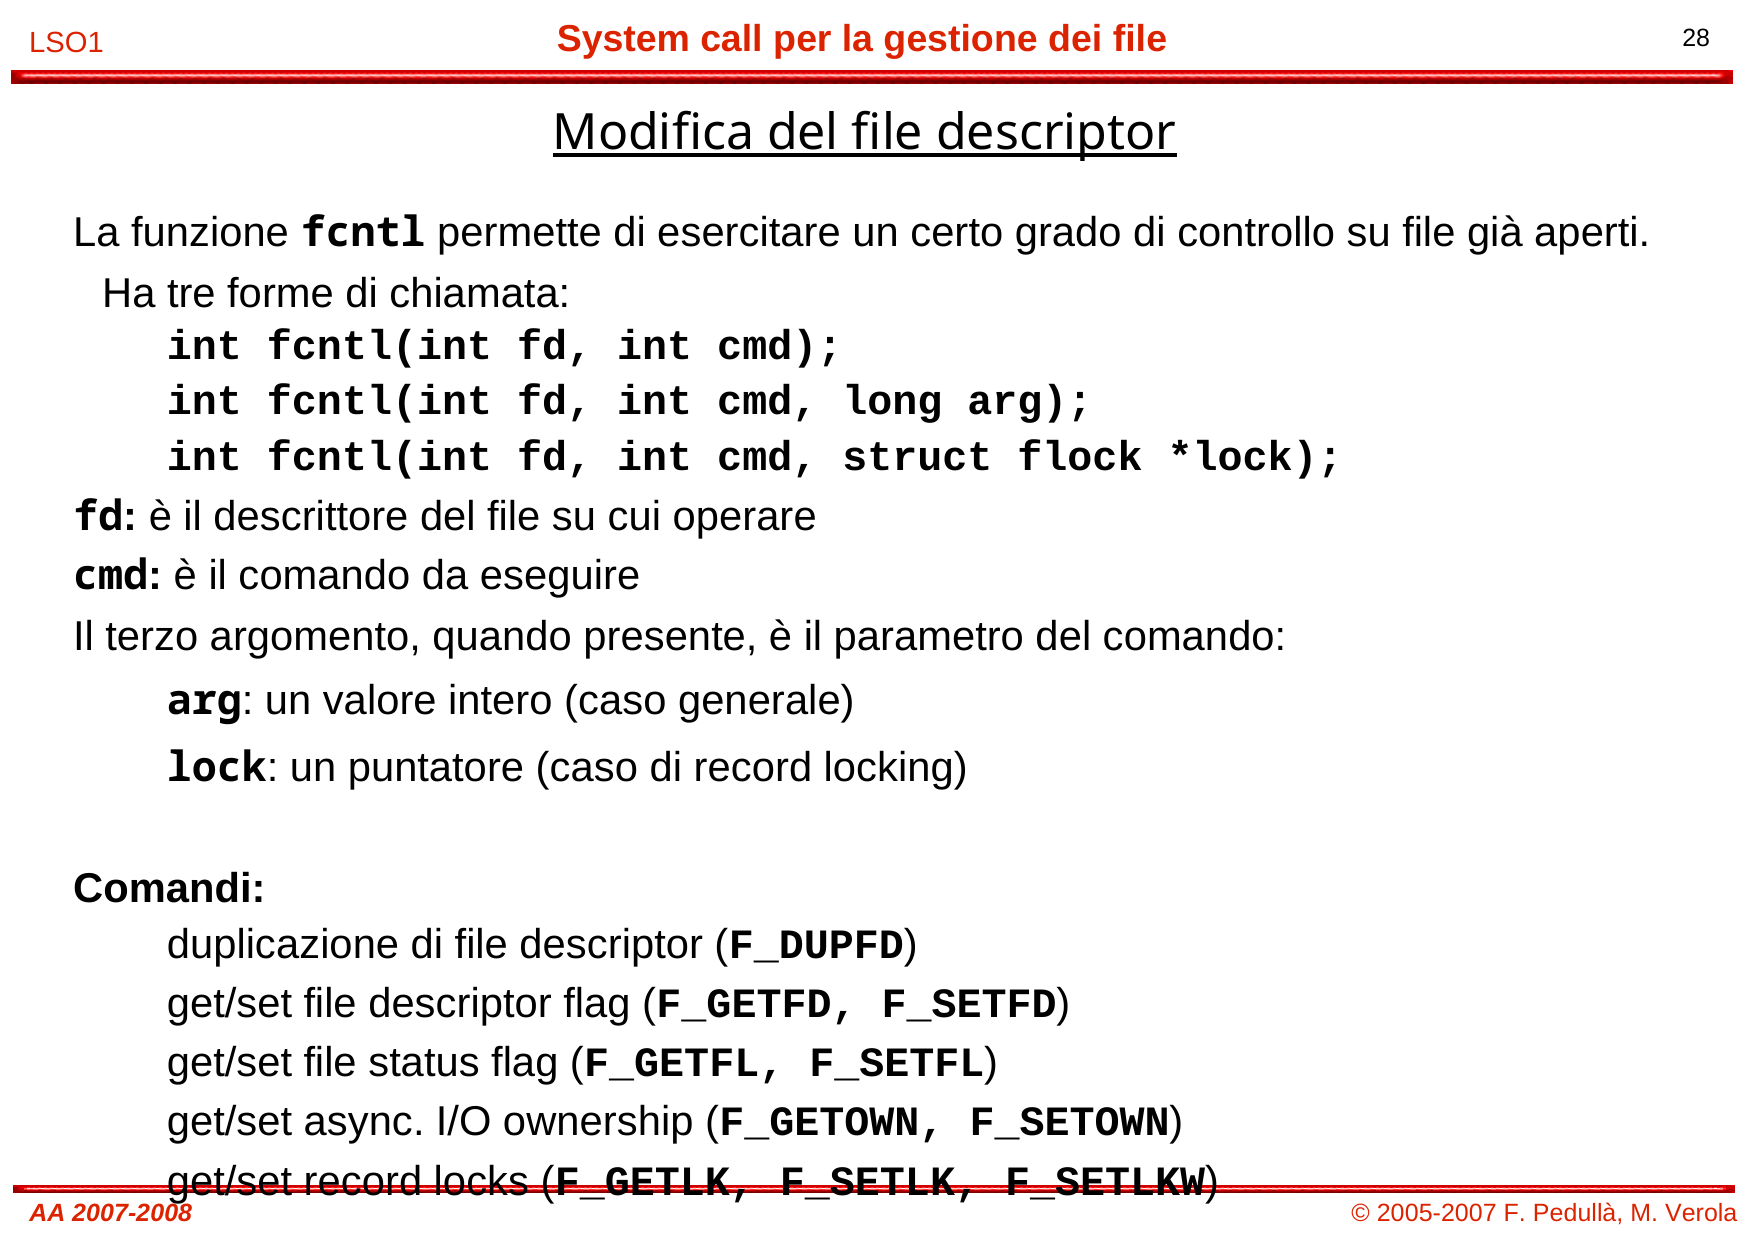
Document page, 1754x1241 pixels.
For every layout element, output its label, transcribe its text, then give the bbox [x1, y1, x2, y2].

picture [254, 1185, 261, 1193]
picture [220, 1185, 227, 1193]
picture [1201, 1185, 1213, 1193]
picture [1164, 1185, 1171, 1193]
picture [1190, 1185, 1195, 1193]
picture [1174, 1185, 1184, 1193]
picture [914, 1185, 933, 1193]
picture [1140, 1185, 1158, 1193]
picture [638, 1185, 664, 1193]
picture [439, 1185, 446, 1193]
picture [346, 1185, 365, 1193]
picture [723, 1185, 782, 1193]
picture [788, 1185, 847, 1193]
picture [228, 1185, 252, 1193]
picture [563, 1185, 609, 1193]
picture [380, 1185, 388, 1193]
picture [670, 1185, 683, 1193]
picture [419, 1185, 436, 1193]
picture [625, 1185, 632, 1193]
picture [461, 1185, 470, 1193]
picture [263, 1185, 283, 1193]
picture [472, 1185, 490, 1193]
picture [172, 1185, 183, 1192]
picture [713, 1185, 720, 1193]
picture [1077, 1185, 1083, 1193]
picture [895, 1185, 908, 1193]
picture [196, 1185, 216, 1193]
picture [11, 70, 1733, 84]
picture [689, 1185, 707, 1193]
picture [186, 1185, 194, 1193]
picture [448, 1185, 460, 1193]
picture [1014, 1185, 1073, 1193]
picture [310, 1185, 321, 1193]
picture [1121, 1185, 1134, 1193]
picture [493, 1185, 502, 1193]
title Modifica del file descriptor [483, 84, 1247, 180]
picture [501, 1185, 524, 1193]
picture [392, 1185, 403, 1193]
picture [939, 1185, 946, 1193]
picture [851, 1185, 857, 1193]
picture [612, 1185, 621, 1191]
picture [526, 1185, 544, 1193]
picture [1089, 1185, 1115, 1193]
list La funzione fcntl permette di esercitare un certo grado di controllo su file già aperti. Ha tre forme di chiamata: int fcntl(int fd, int cmd); int fcntl(int fd, int cmd, long arg); int fcntl(int fd, int cmd, struct flock *lock); fd: è il descrittore del file su cui operare cmd: è il comando da eseguire Il terzo argomento, quando presente, è il parametro del comando: arg: un valore intero (caso generale) lock: un puntatore (caso di record locking) Comandi: duplicazione di file descriptor (F_DUPFD) get/set file descriptor flag (F_GETFD, F_SETFD) get/set file status flag (F_GETFL, F_SETFL) get/set async. I/O ownership (F_GETOWN, F_SETOWN) get/set record locks (F_GETLK, F_SETLK, F_SETLKW) [58, 181, 1725, 1183]
picture [949, 1185, 1008, 1193]
picture [1215, 1185, 1735, 1193]
picture [546, 1185, 557, 1193]
picture [287, 1185, 306, 1193]
picture [405, 1185, 416, 1193]
picture [863, 1185, 889, 1193]
picture [13, 1185, 170, 1193]
picture [323, 1185, 344, 1193]
picture [367, 1185, 379, 1193]
